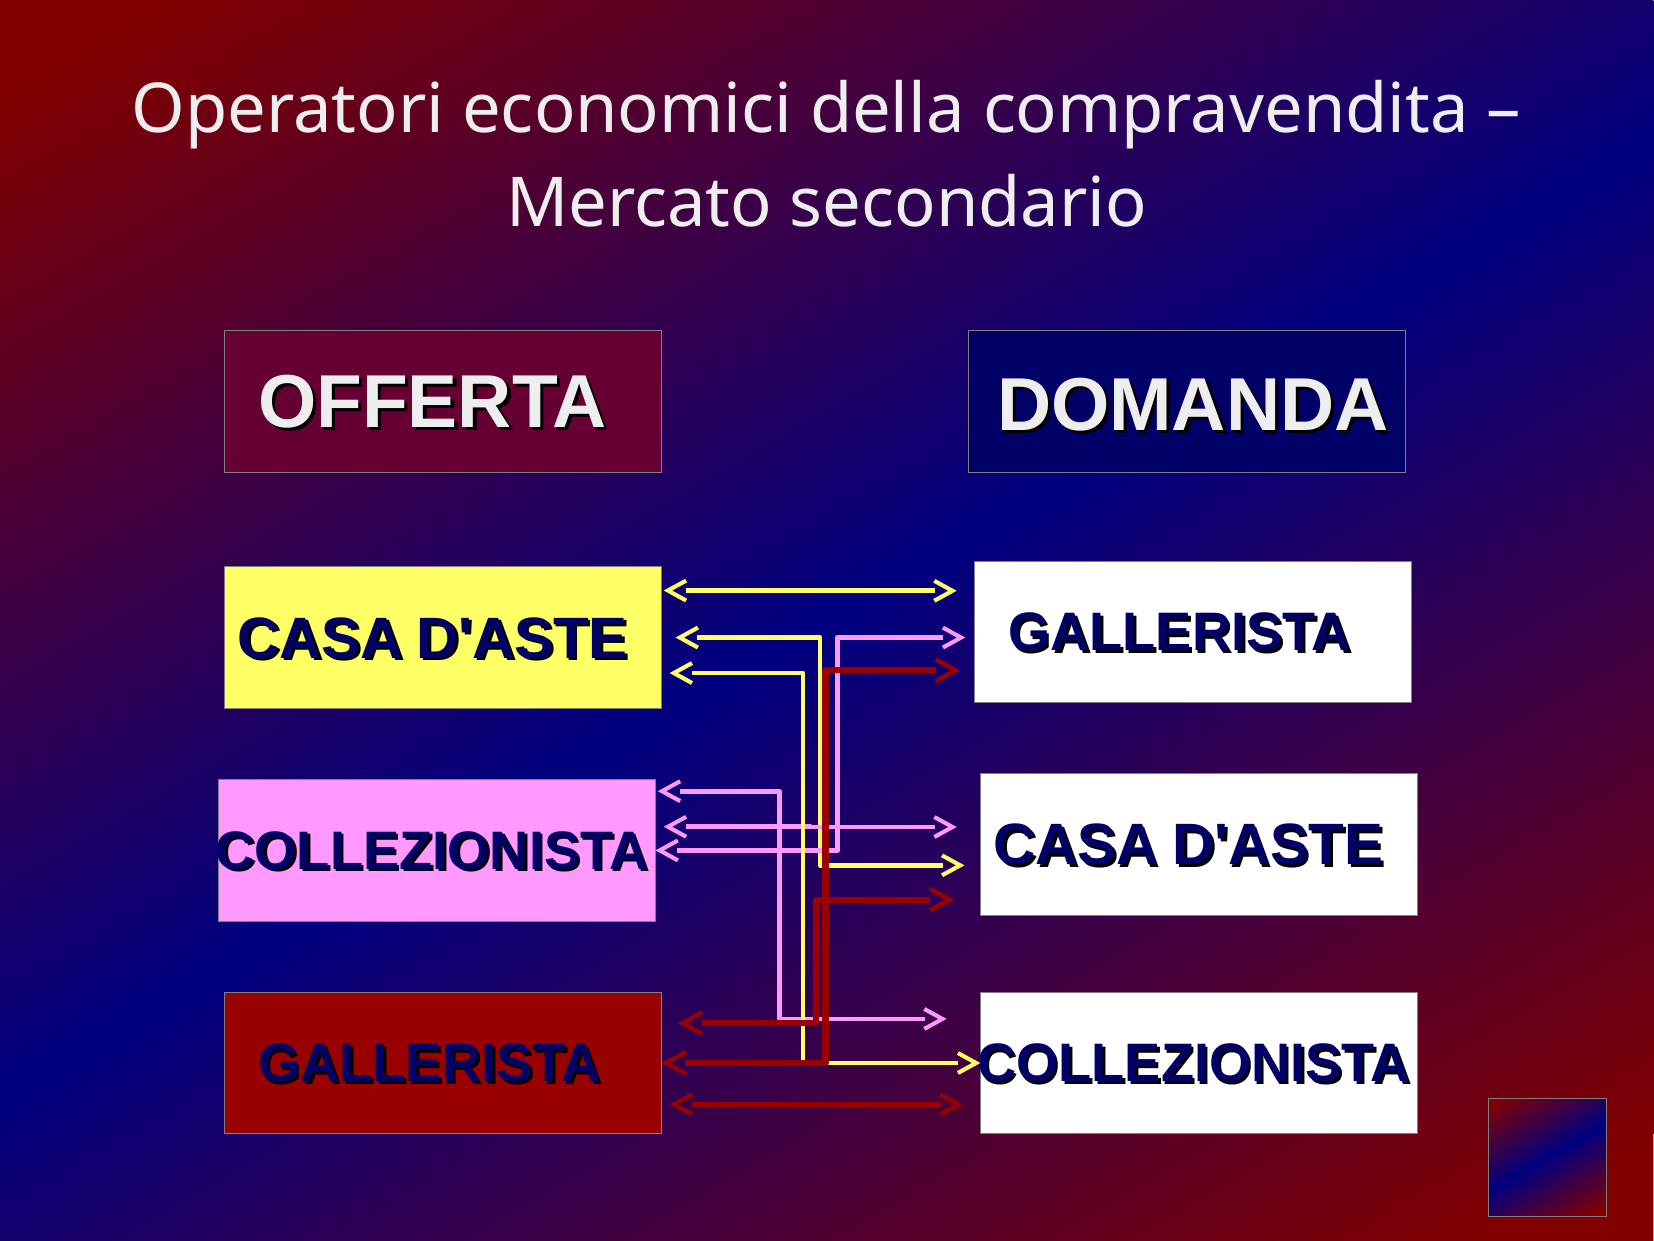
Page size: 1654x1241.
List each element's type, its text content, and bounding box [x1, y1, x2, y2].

text_box CASA D'ASTE [980, 773, 1418, 916]
list [82, 290, 1571, 1109]
text_box DOMANDA [980, 355, 1406, 520]
text_box GALLERISTA [974, 561, 1412, 703]
title Operatori economici della compravendita – Mercato secondario [82, 42, 1571, 264]
text_box GALLERISTA [224, 992, 662, 1134]
text_box COLLEZIONISTA [980, 992, 1418, 1134]
text_box COLLEZIONISTA [218, 779, 656, 922]
text_box [968, 330, 1406, 473]
text_box CASA D'ASTE [224, 566, 662, 709]
text_box OFFERTA [224, 330, 662, 473]
text_box [1488, 1098, 1607, 1217]
